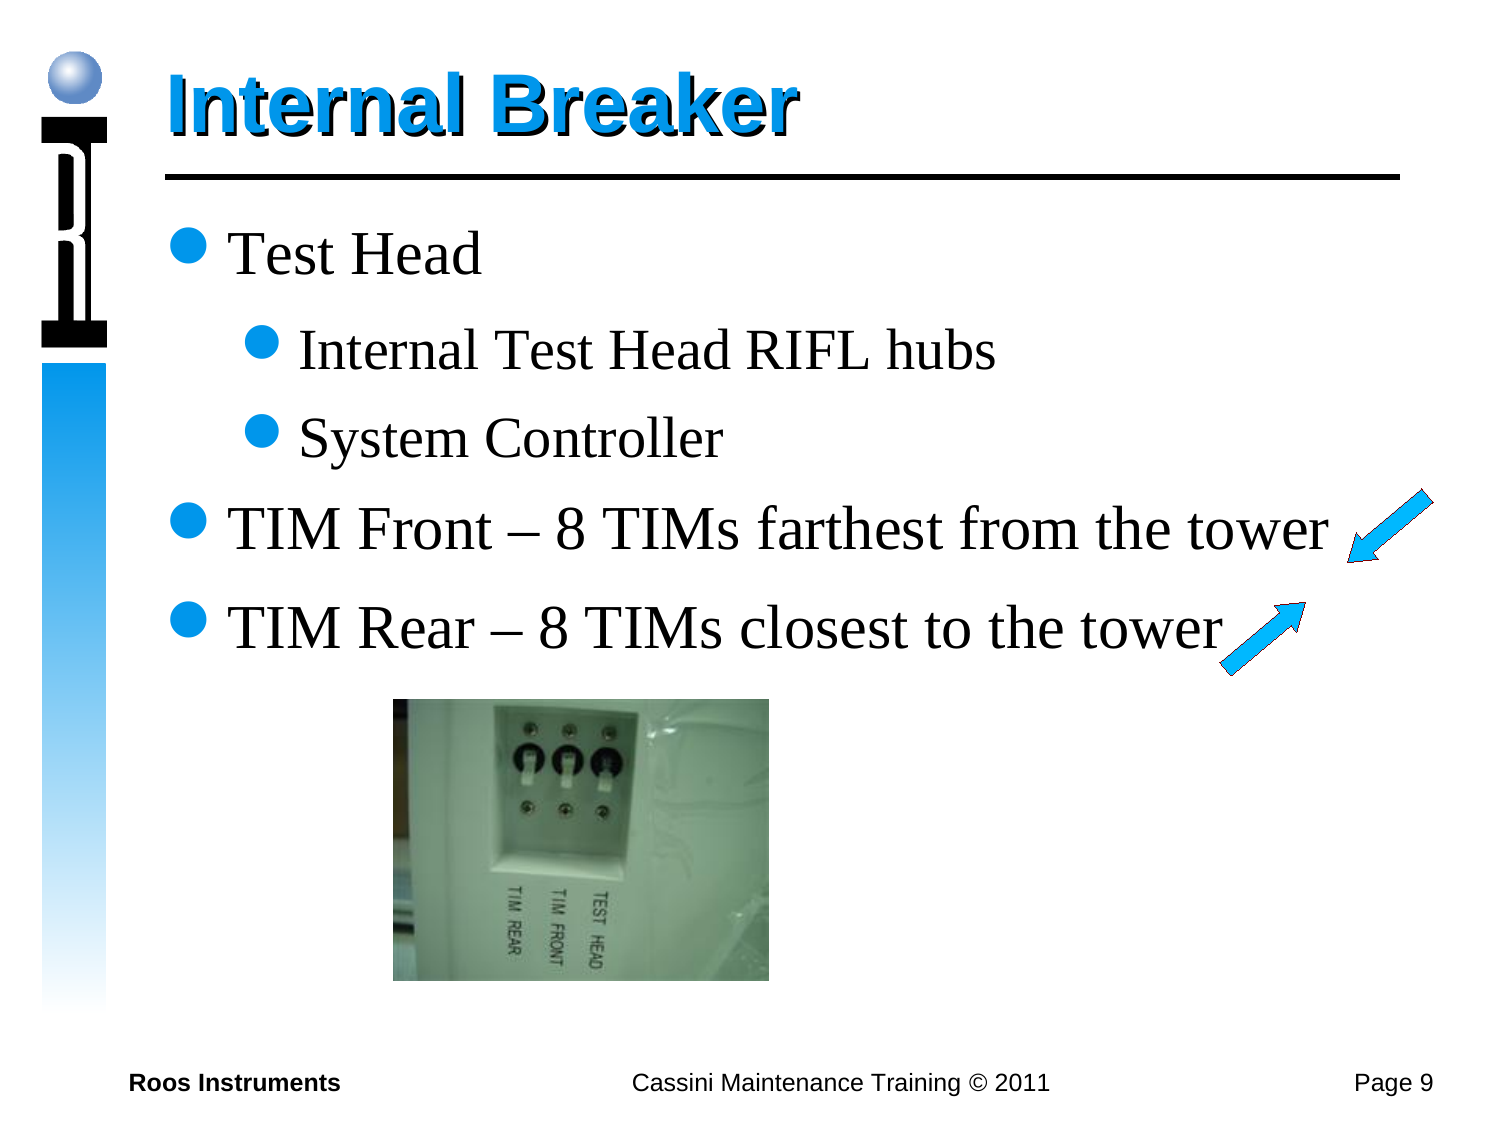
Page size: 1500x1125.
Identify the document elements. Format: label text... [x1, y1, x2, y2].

title Internal Breaker [165, 45, 1411, 150]
text_box [1219, 602, 1306, 676]
picture [393, 699, 769, 981]
text_box [1347, 488, 1434, 563]
list Test Head Internal Test Head RIFL hubs System Controller TIM Front – 8 TIMs farthest from the tower TIM Rear – 8 TIMs closest to the tower [165, 218, 1408, 1012]
